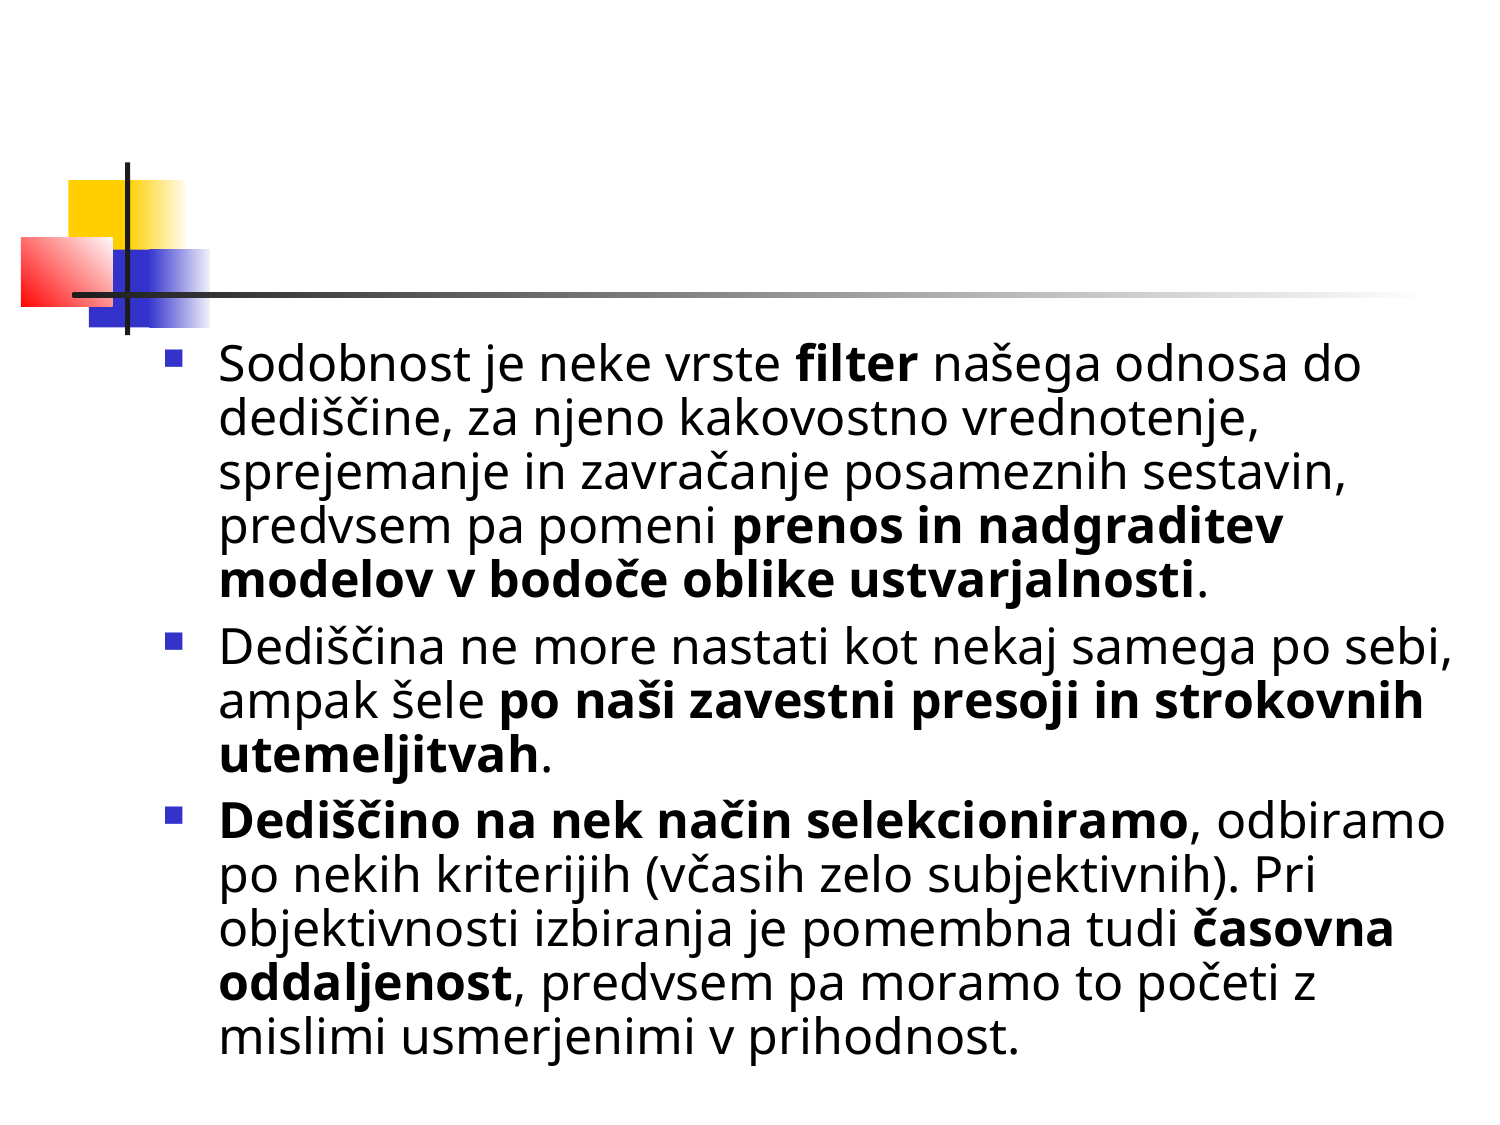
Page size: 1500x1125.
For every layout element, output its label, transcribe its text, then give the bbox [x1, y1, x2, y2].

list Sodobnost je neke vrste filter našega odnosa do dediščine, za njeno kakovostno vrednotenje, sprejemanje in zavračanje posameznih sestavin, predvsem pa pomeni prenos in nadgraditev modelov v bodoče oblike ustvarjalnosti. Dediščina ne more nastati kot nekaj samega po sebi, ampak šele po naši zavestni presoji in strokovnih utemeljitvah. Dediščino na nek način selekcioniramo, odbiramo po nekih kriterijih (včasih zelo subjektivnih). Pri objektivnosti izbiranja je pomembna tudi časovna oddaljenost, predvsem pa moramo to početi z mislimi usmerjenimi v prihodnost. [147, 330, 1500, 1125]
